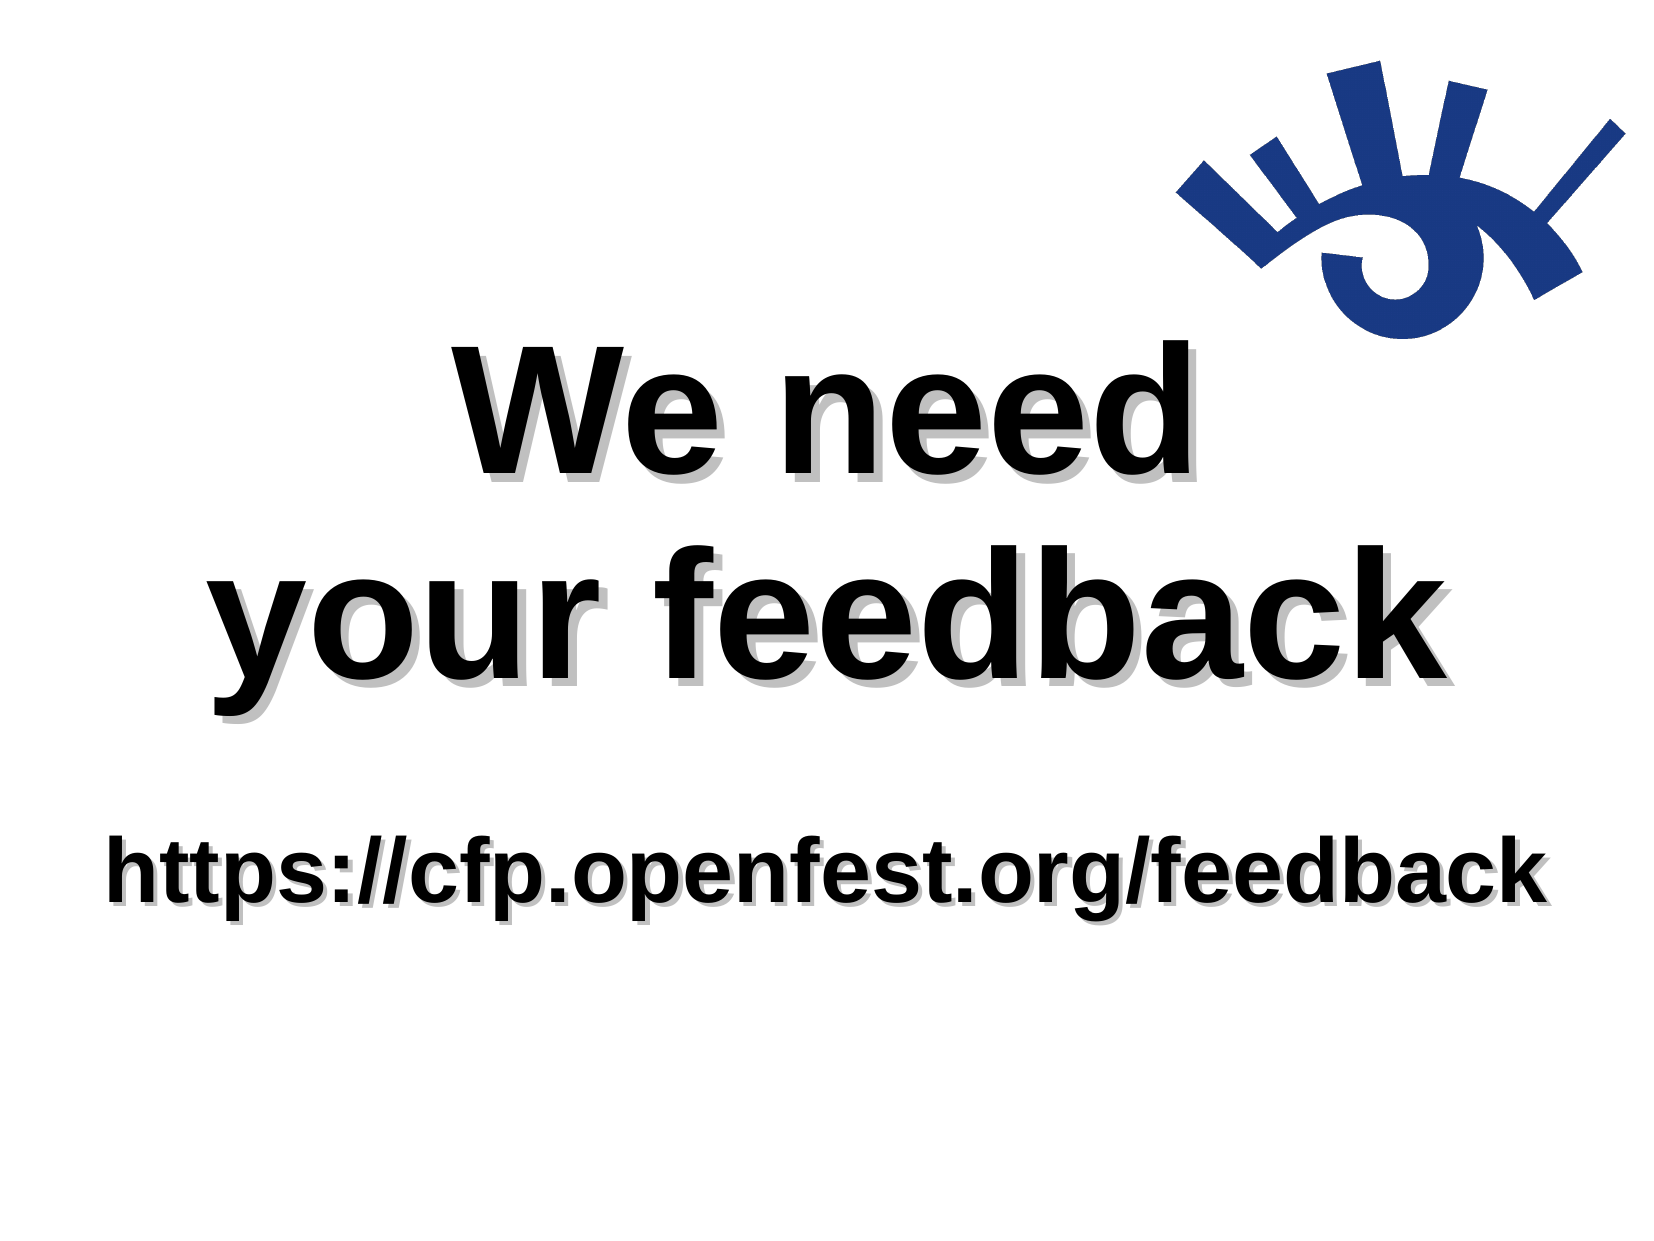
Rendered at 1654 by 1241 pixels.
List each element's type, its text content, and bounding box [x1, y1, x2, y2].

subtitle We need your feedback https://cfp.openfest.org/feedback [82, 60, 1571, 1171]
picture [1175, 60, 1626, 363]
